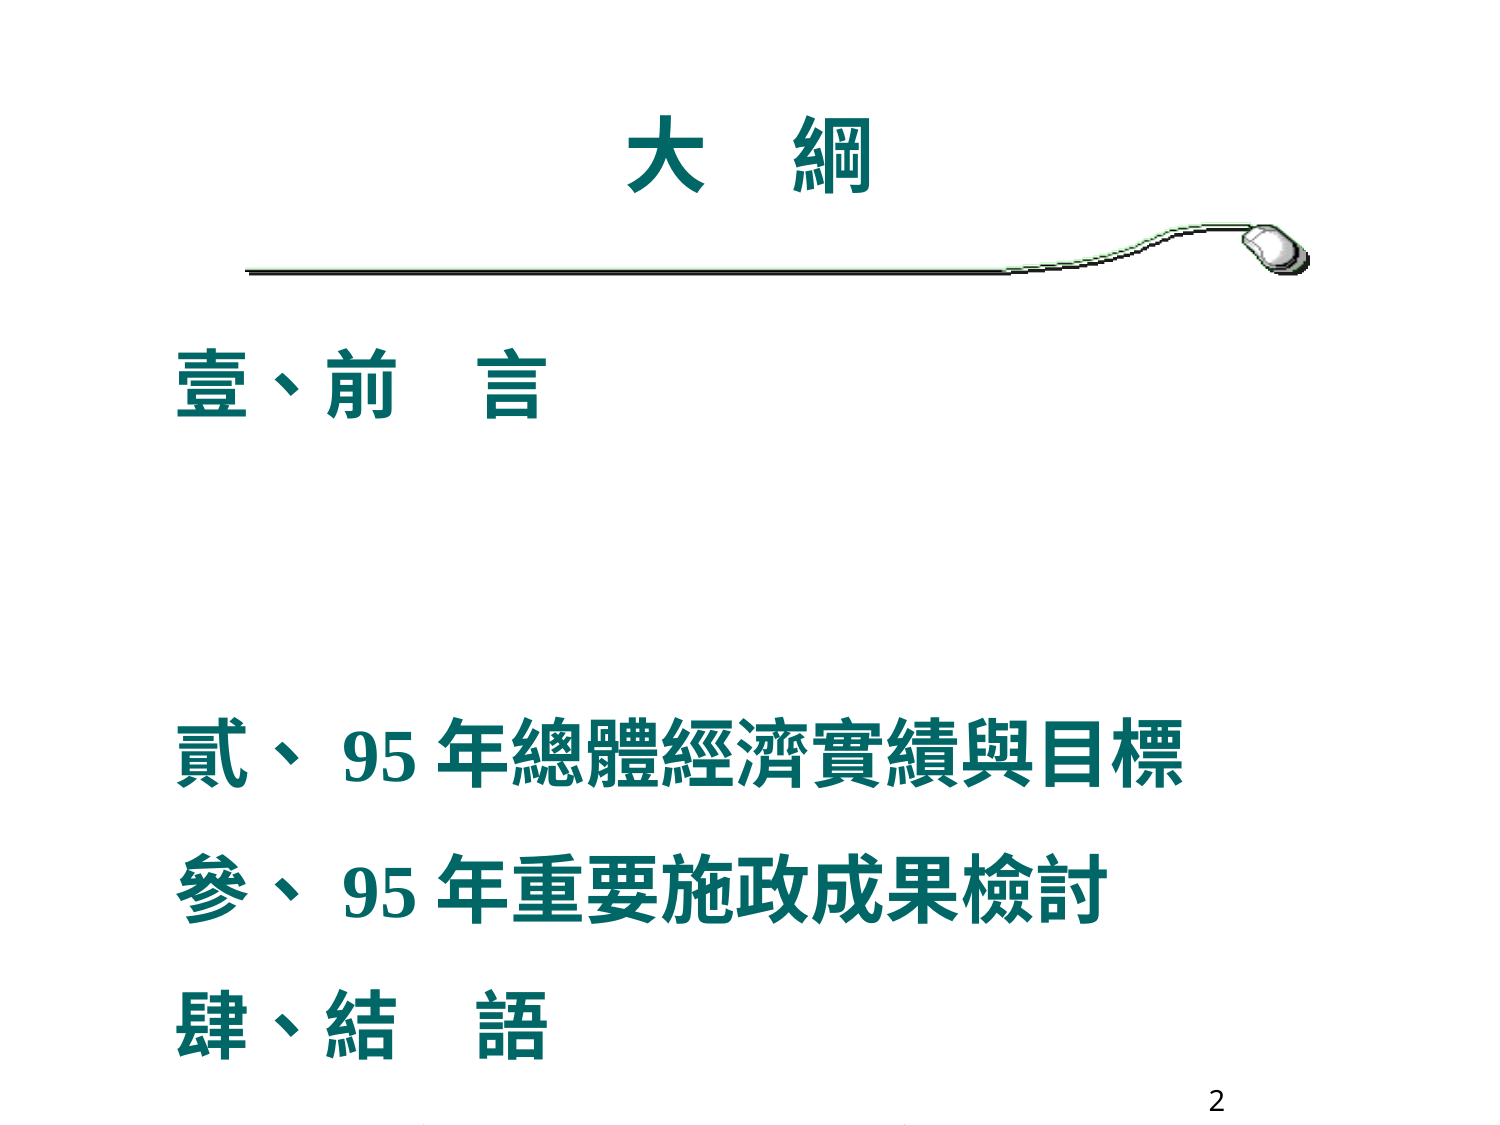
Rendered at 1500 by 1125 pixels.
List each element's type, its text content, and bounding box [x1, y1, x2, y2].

text_box 大 綱 [0, 59, 1500, 247]
text_box 壹、前 言 貳、95年總體經濟實績與目標 參、95年重要施政成果檢討 肆、結 語 附錄 部門建設執行成果 [159, 303, 1400, 1011]
picture [245, 216, 1306, 272]
text_box [1193, 1054, 1500, 1125]
